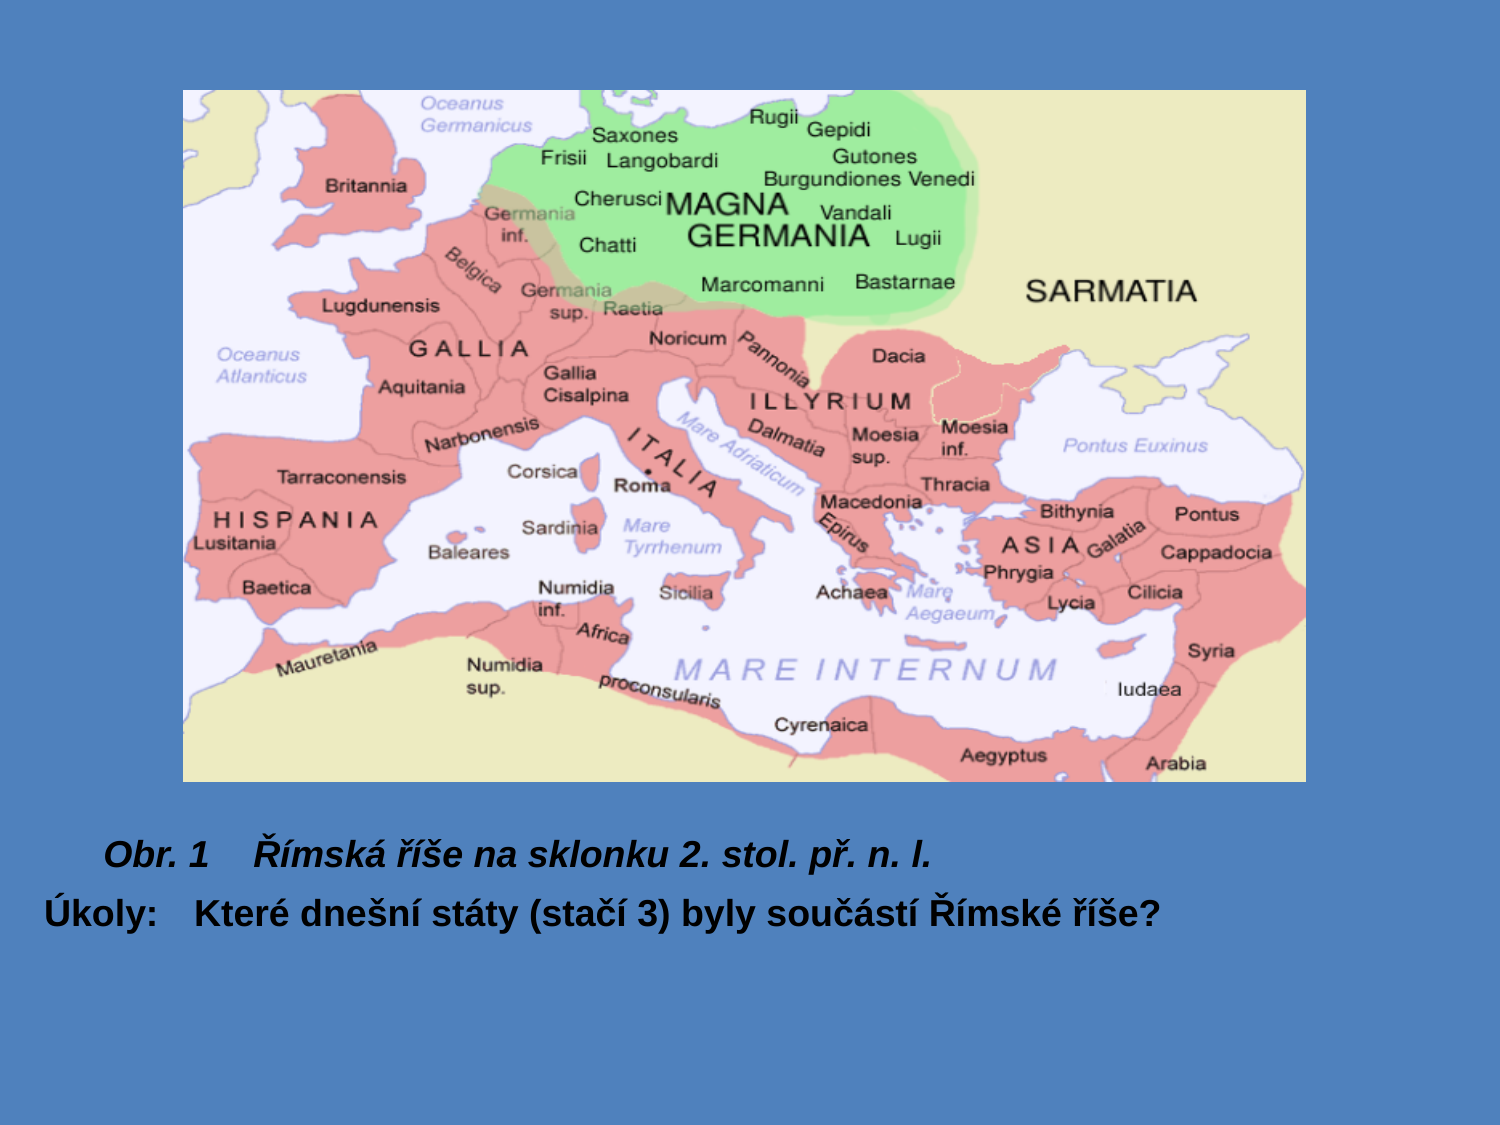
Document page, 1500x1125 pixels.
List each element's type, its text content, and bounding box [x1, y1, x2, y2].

picture [183, 90, 1306, 782]
text_box Obr. 1 Římská říše na sklonku 2. stol. př. n. l. [88, 822, 1377, 881]
text_box Úkoly: Které dnešní státy (stačí 3) byly součástí Římské říše? [29, 881, 1447, 942]
